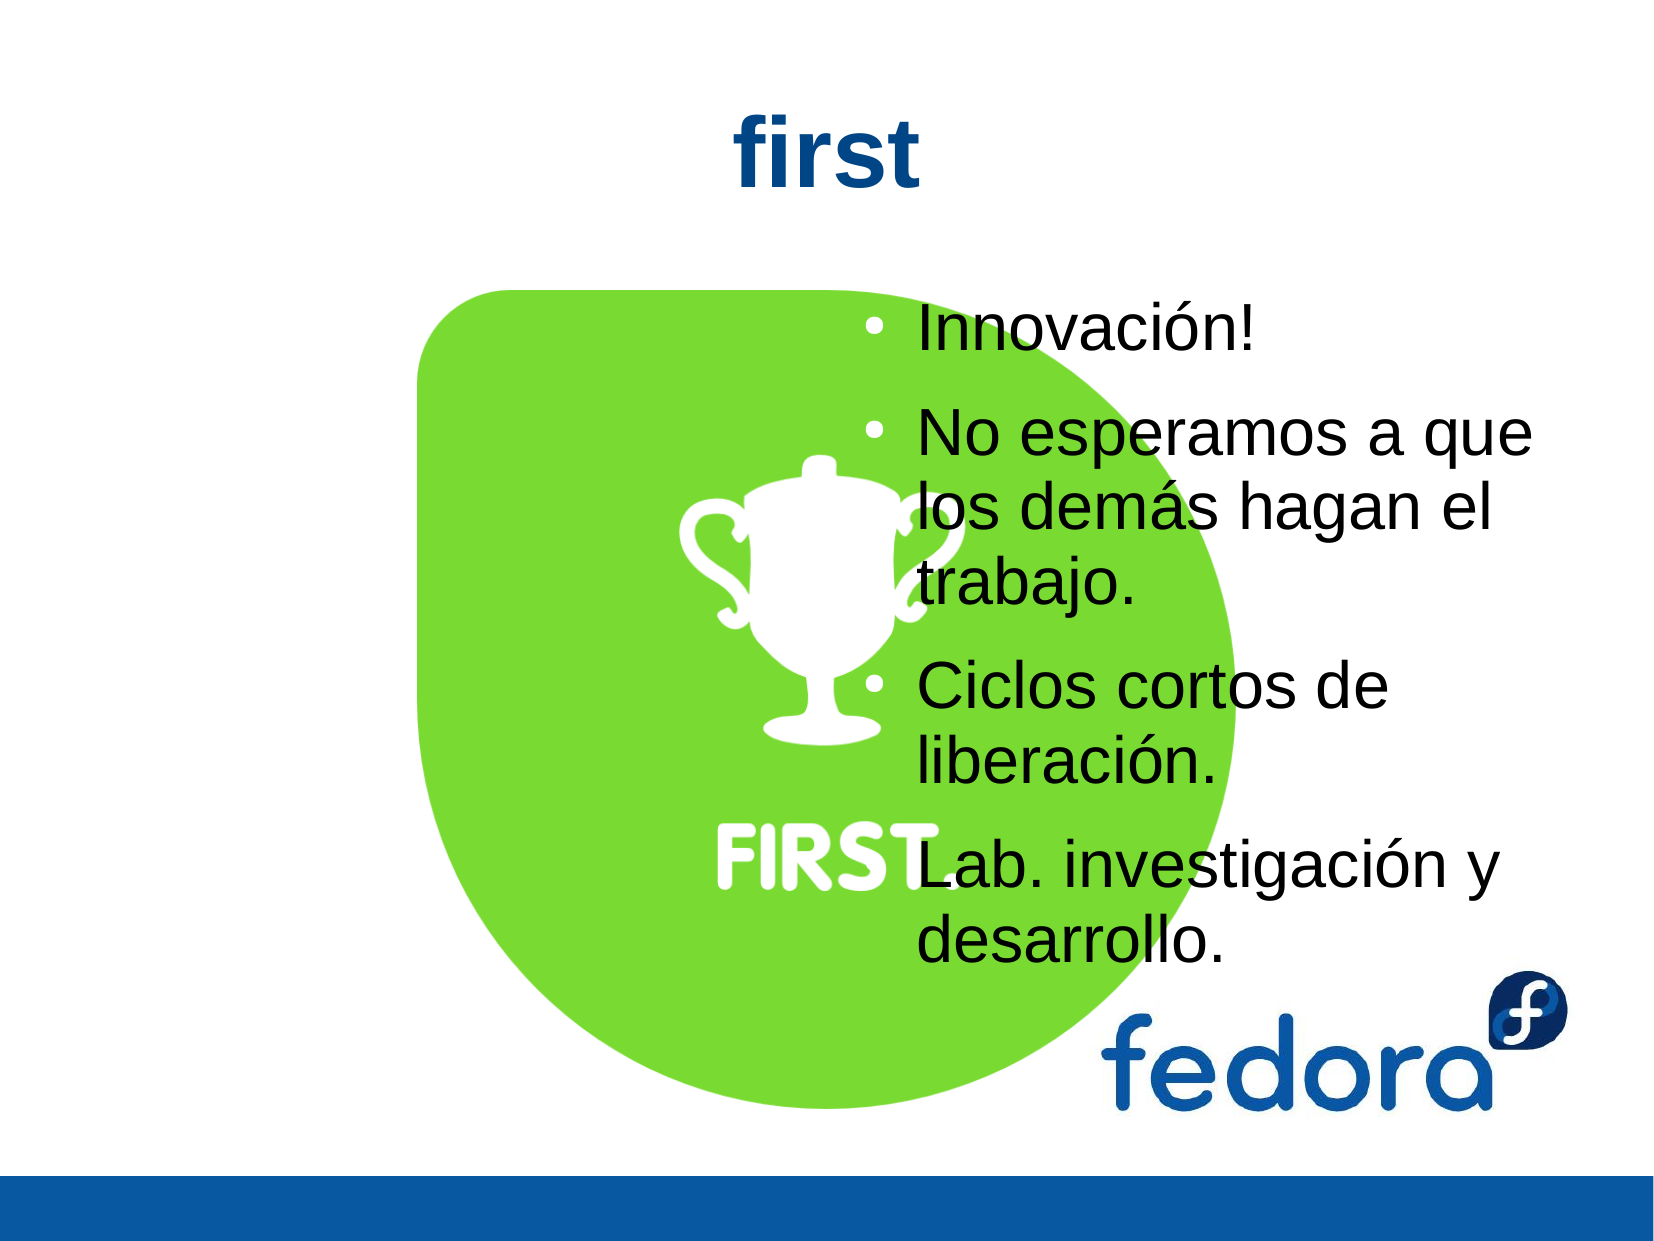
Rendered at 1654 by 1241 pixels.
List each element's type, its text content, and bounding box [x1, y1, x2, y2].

picture [82, 290, 1576, 1125]
list Innovación! No esperamos a que los demás hagan el trabajo. Ciclos cortos de liberación. Lab. investigación y desarrollo. [845, 290, 1572, 1094]
title first [82, 56, 1571, 250]
picture [0, 1176, 1654, 1241]
